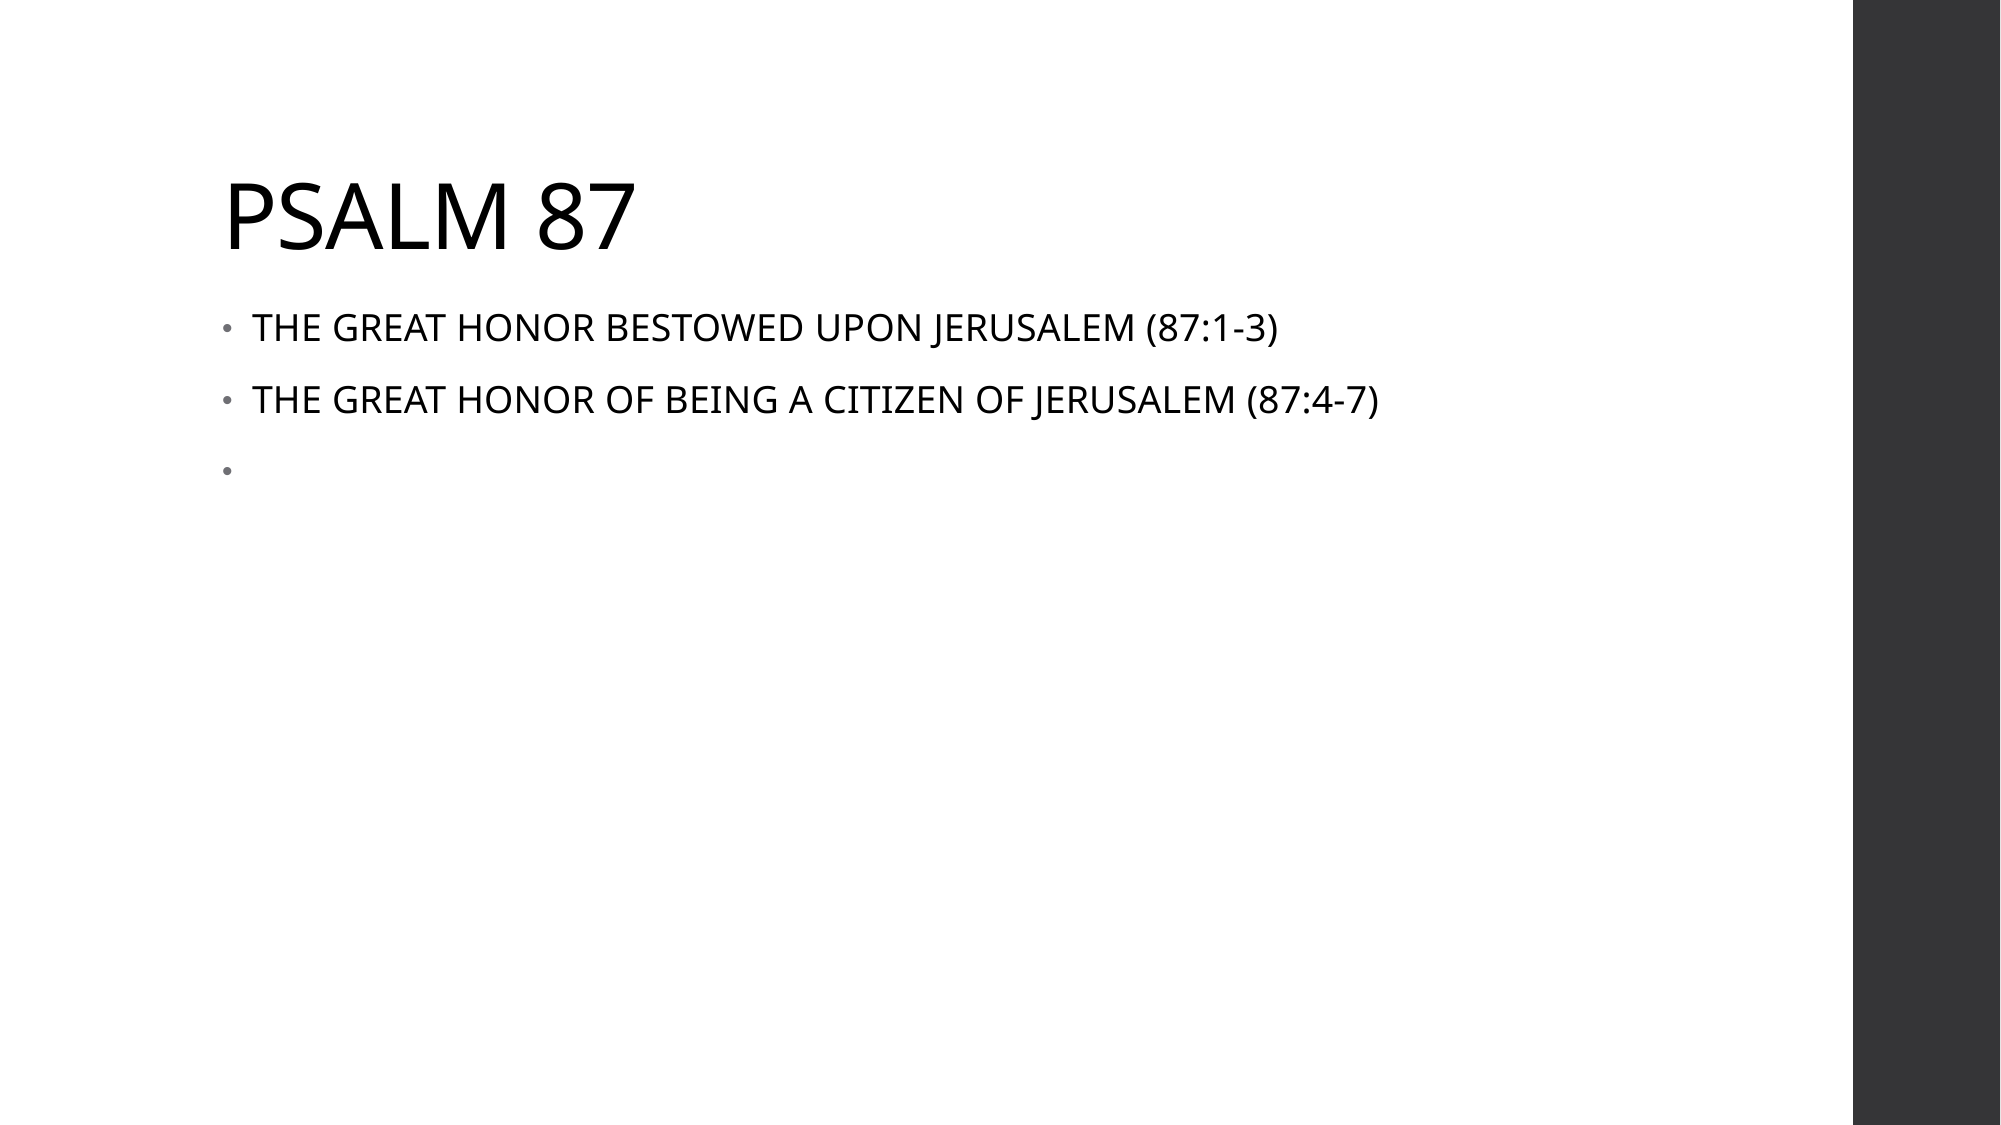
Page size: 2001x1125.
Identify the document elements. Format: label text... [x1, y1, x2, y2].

list THE GREAT HONOR BESTOWED UPON JERUSALEM (87:1-3) THE GREAT HONOR OF BEING A CITIZEN OF JERUSALEM (87:4-7) [206, 299, 1617, 1014]
title PSALM 87 [206, 60, 1797, 278]
